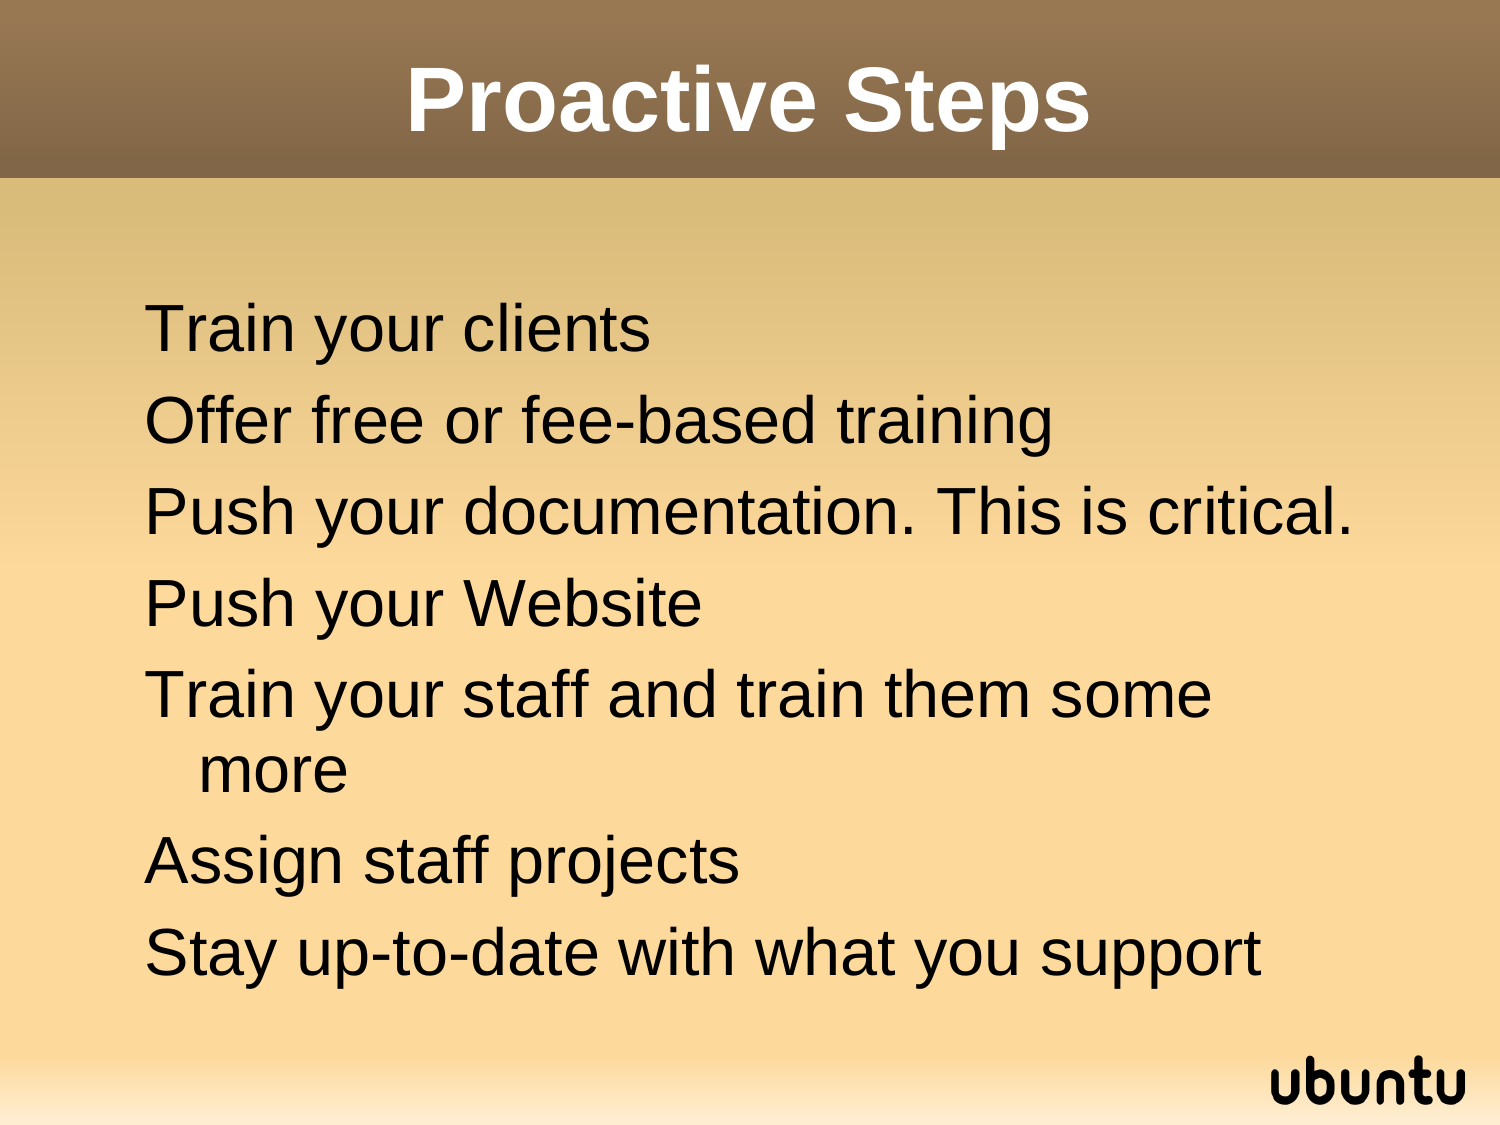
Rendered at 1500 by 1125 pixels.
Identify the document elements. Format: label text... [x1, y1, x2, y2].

picture [0, 0, 1500, 1125]
title Proactive Steps [112, 5, 1388, 193]
list Train your clients Offer free or fee-based training Push your documentation. This is critical. Push your Website Train your staff and train them some more Assign staff projects Stay up-to-date with what you support [112, 283, 1388, 1072]
